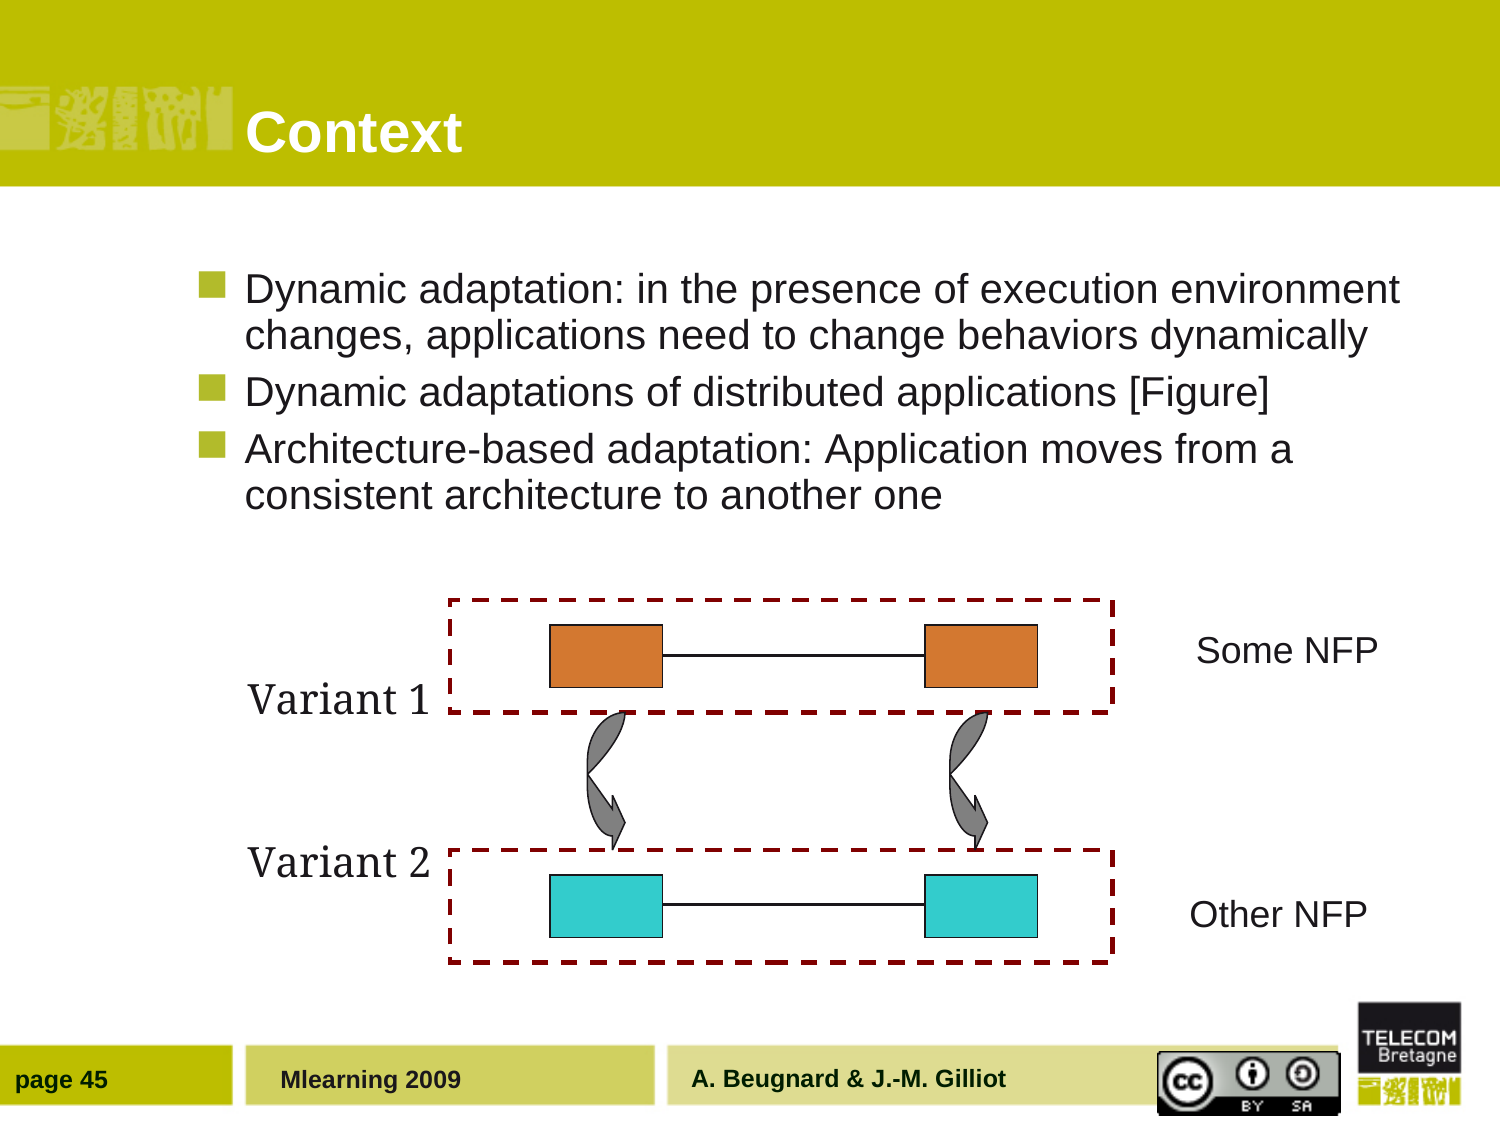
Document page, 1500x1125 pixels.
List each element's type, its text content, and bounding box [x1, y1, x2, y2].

text_box [549, 624, 663, 688]
text_box [949, 712, 988, 851]
text_box [587, 712, 625, 851]
text_box Variant 1 [232, 662, 447, 735]
title Context [245, 23, 1459, 166]
text_box Some NFP [1181, 622, 1394, 680]
text_box Variant 2 [232, 825, 447, 898]
text_box [549, 875, 663, 938]
text_box [924, 875, 1038, 938]
list Dynamic adaptation: in the presence of execution environment changes, applications need to change behaviors dynamically Dynamic adaptations of distributed applications [Figure] Architecture-based adaptation: Application moves from a consistent architecture to another one [200, 265, 1459, 1002]
text_box [924, 624, 1038, 688]
picture [0, 0, 1500, 1125]
text_box Other NFP [1174, 885, 1384, 943]
